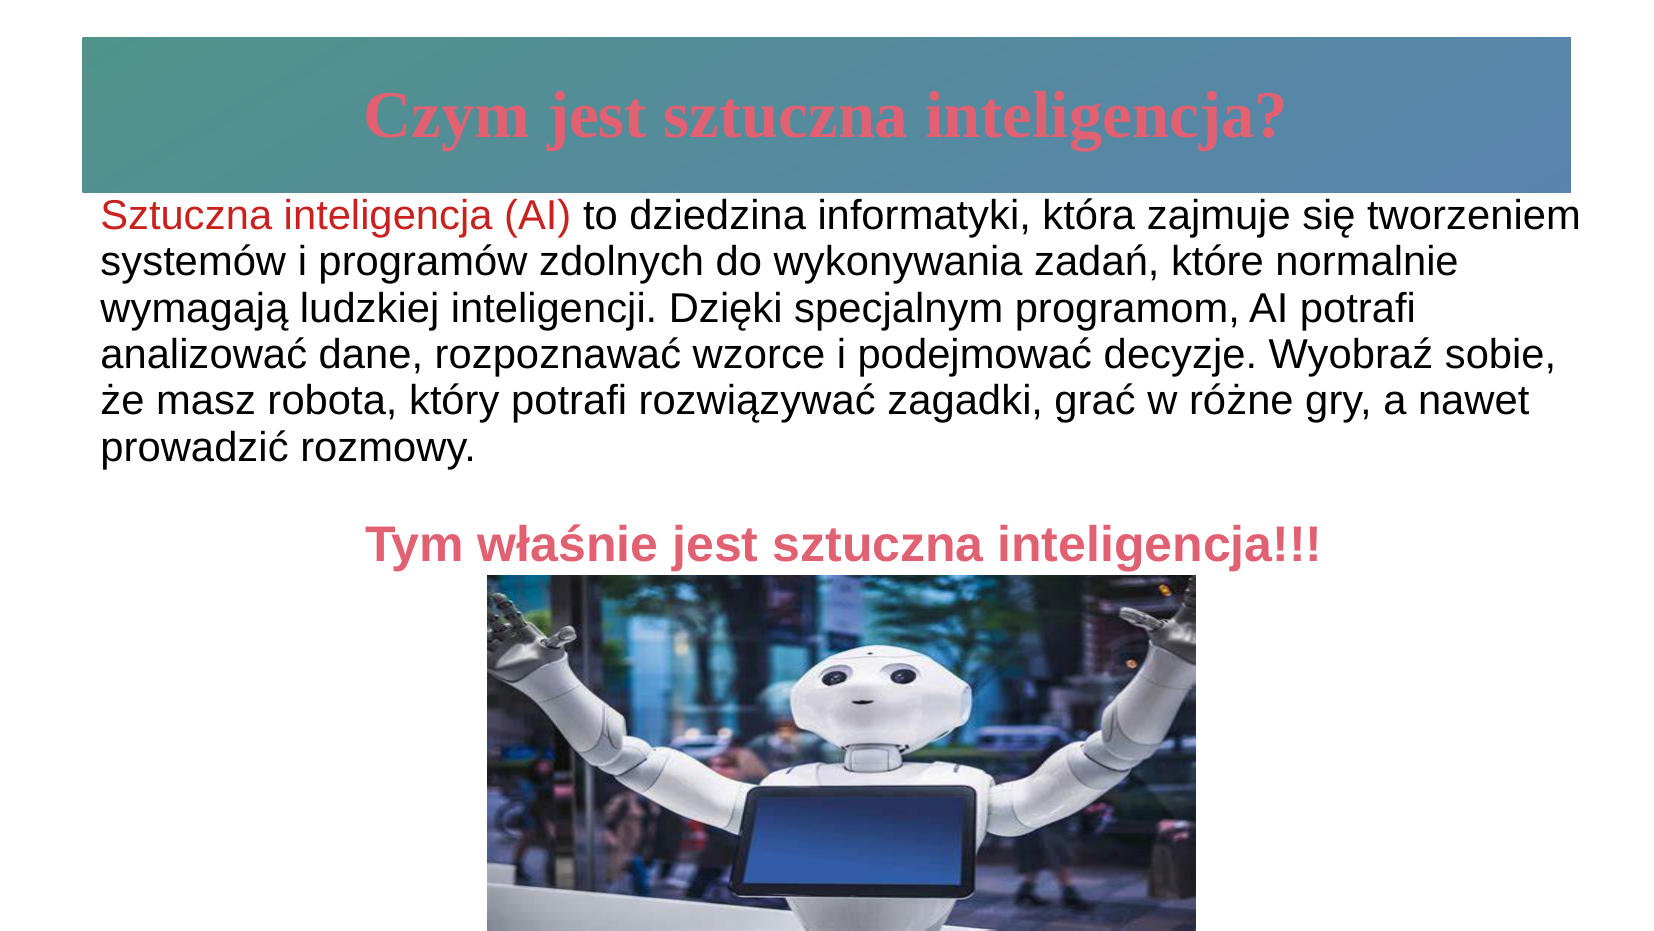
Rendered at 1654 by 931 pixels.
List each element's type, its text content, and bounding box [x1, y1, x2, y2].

picture [487, 575, 1196, 931]
list Sztuczna inteligencja (AI) to dziedzina informatyki, która zajmuje się tworzeniem systemów i programów zdolnych do wykonywania zadań, które normalnie wymagają ludzkiej inteligencji. Dzięki specjalnym programom, AI potrafi analizować dane, rozpoznawać wzorce i podejmować decyzje. Wyobraź sobie, że masz robota, który potrafi rozwiązywać zagadki, grać w różne gry, a nawet prowadzić rozmowy. Tym właśnie jest sztuczna inteligencja!!! [29, 191, 1625, 790]
title Czym jest sztuczna inteligencja? [82, 37, 1571, 191]
